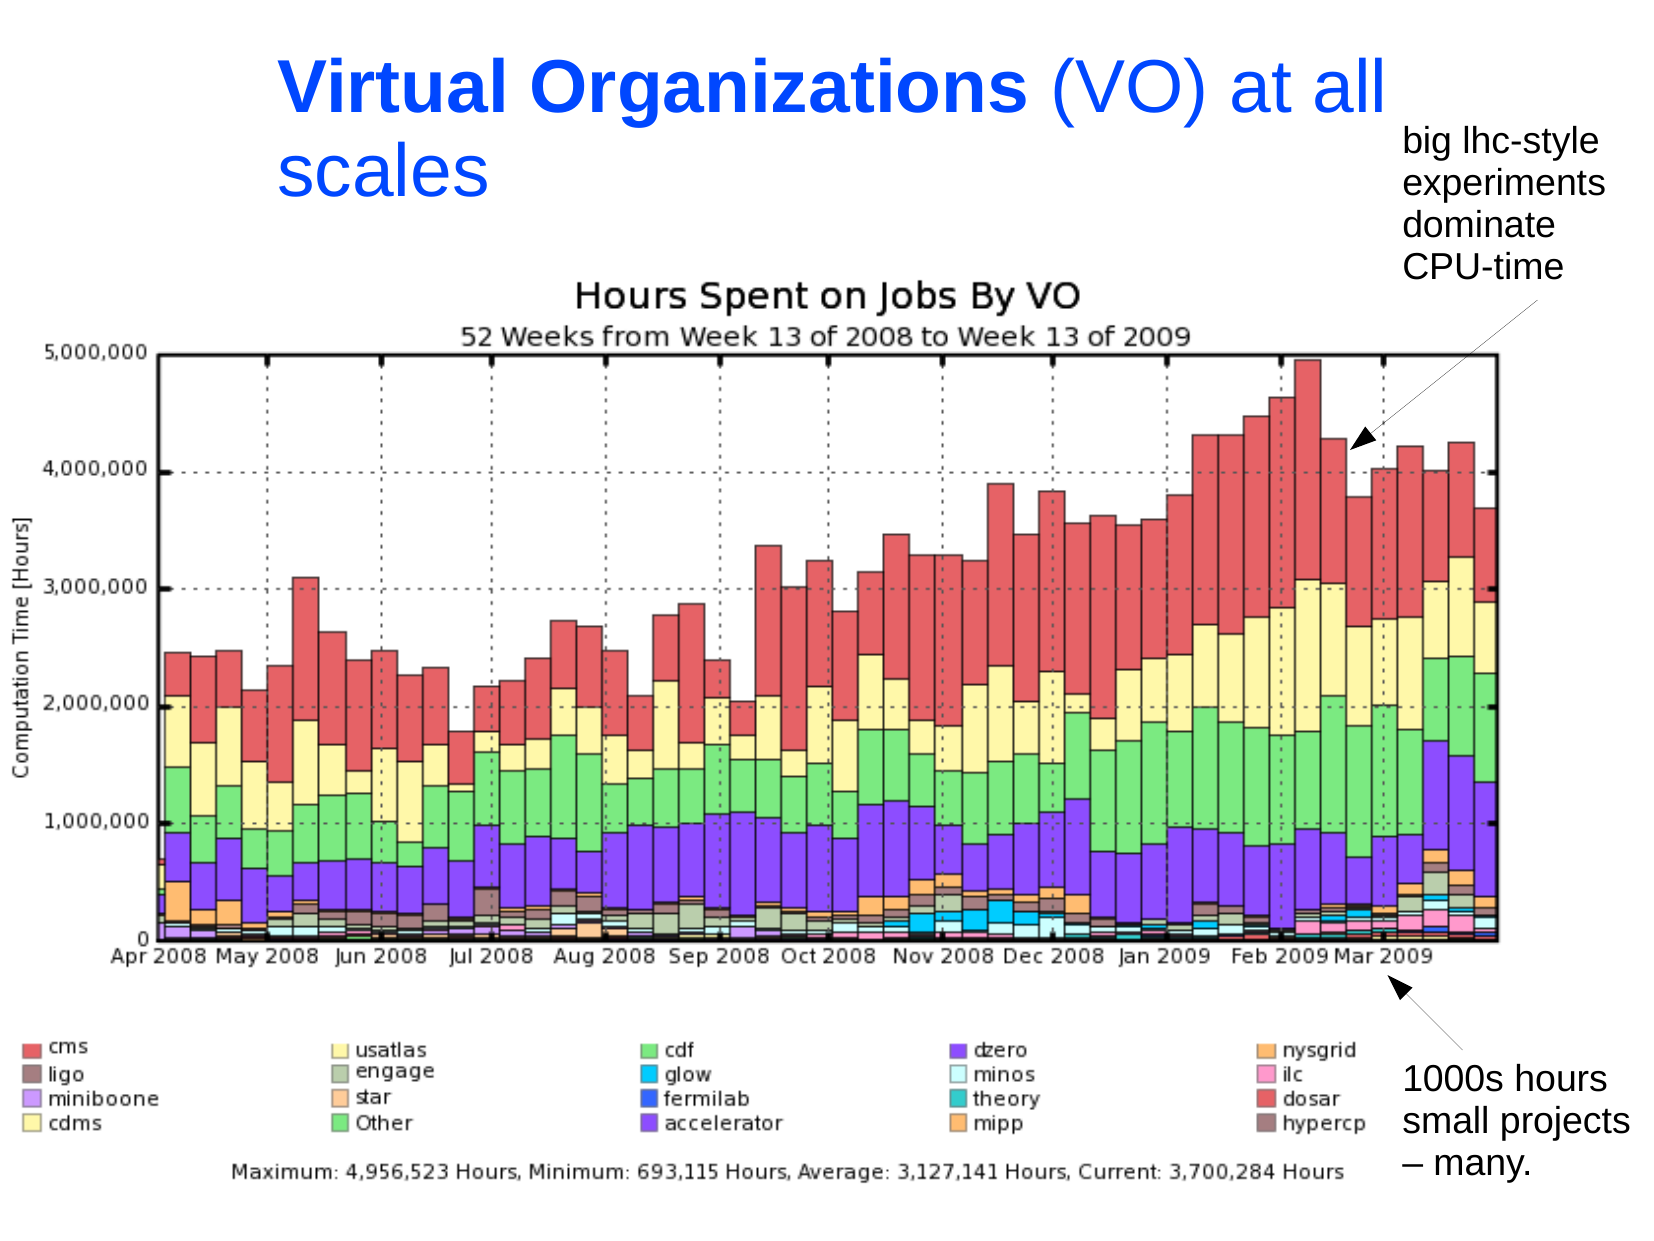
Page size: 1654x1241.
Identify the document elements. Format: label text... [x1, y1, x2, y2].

text_box Virtual Organizations (VO) at all scales [262, 37, 1613, 225]
text_box big lhc-style experiments dominate CPU-time [1387, 112, 1654, 301]
picture [1, 262, 1576, 1201]
text_box 1000s hours small projects – many. [1387, 1050, 1654, 1195]
